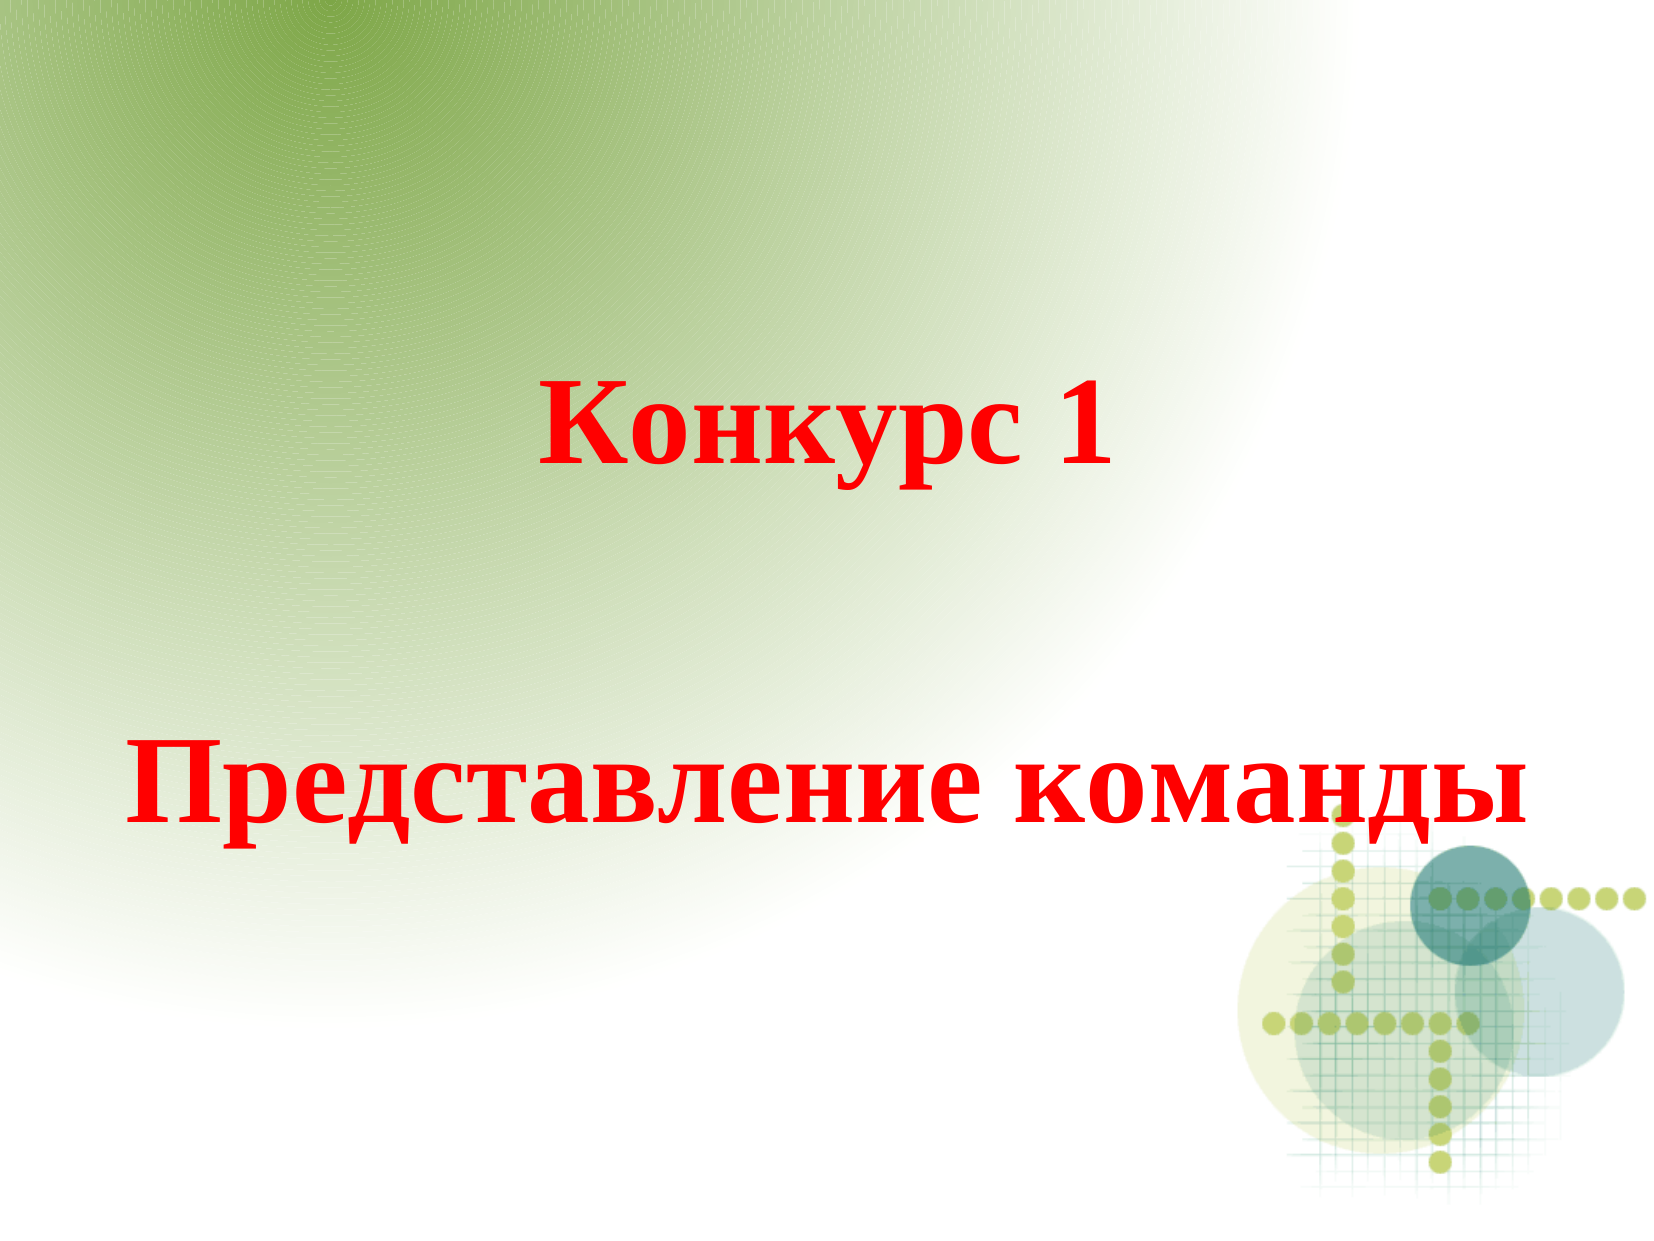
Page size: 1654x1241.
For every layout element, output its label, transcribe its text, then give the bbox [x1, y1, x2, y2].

subtitle Конкурс 1 Представление команды [121, 59, 1534, 1127]
